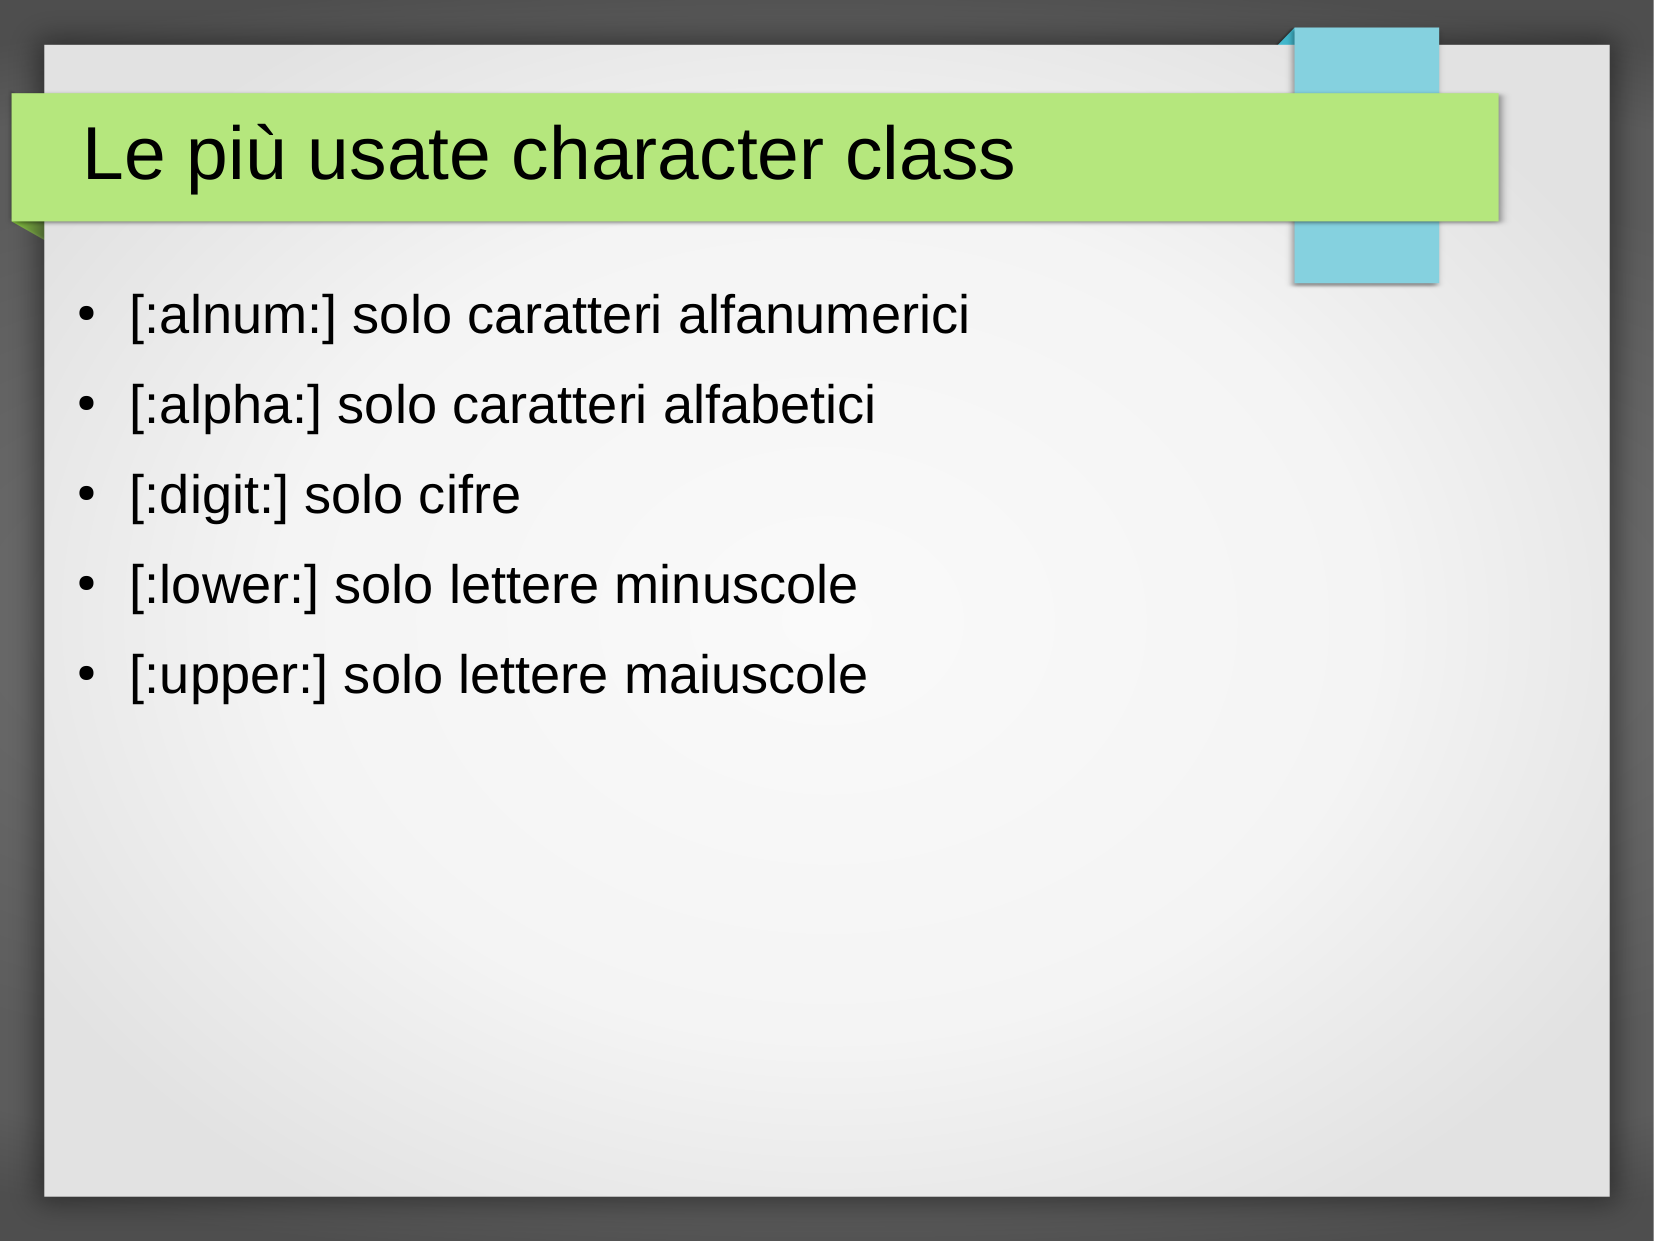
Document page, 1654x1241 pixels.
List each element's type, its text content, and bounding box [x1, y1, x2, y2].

picture [0, 0, 1654, 1241]
list [:alnum:] solo caratteri alfanumerici [:alpha:] solo caratteri alfabetici [:digit:] solo cifre [:lower:] solo lettere minuscole [:upper:] solo lettere maiuscole [59, 284, 1548, 1004]
title Le più usate character class [82, 94, 1264, 213]
